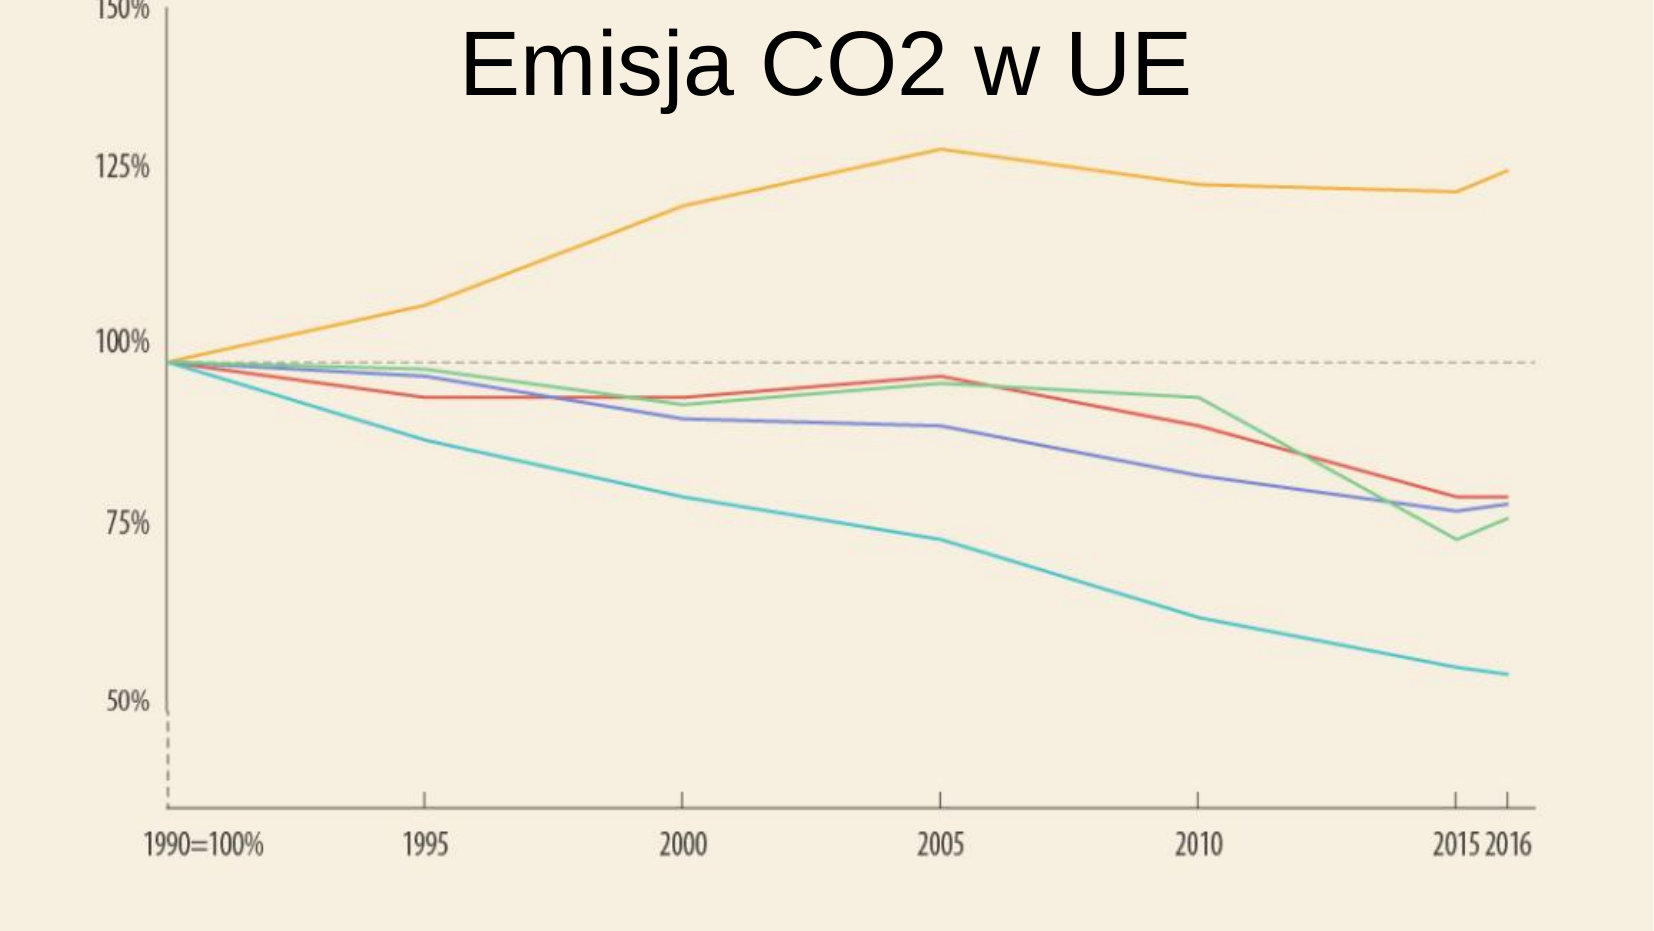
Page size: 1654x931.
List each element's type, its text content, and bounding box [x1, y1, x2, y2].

picture [0, 0, 1654, 931]
title Emisja CO2 w UE [82, 12, 1571, 218]
